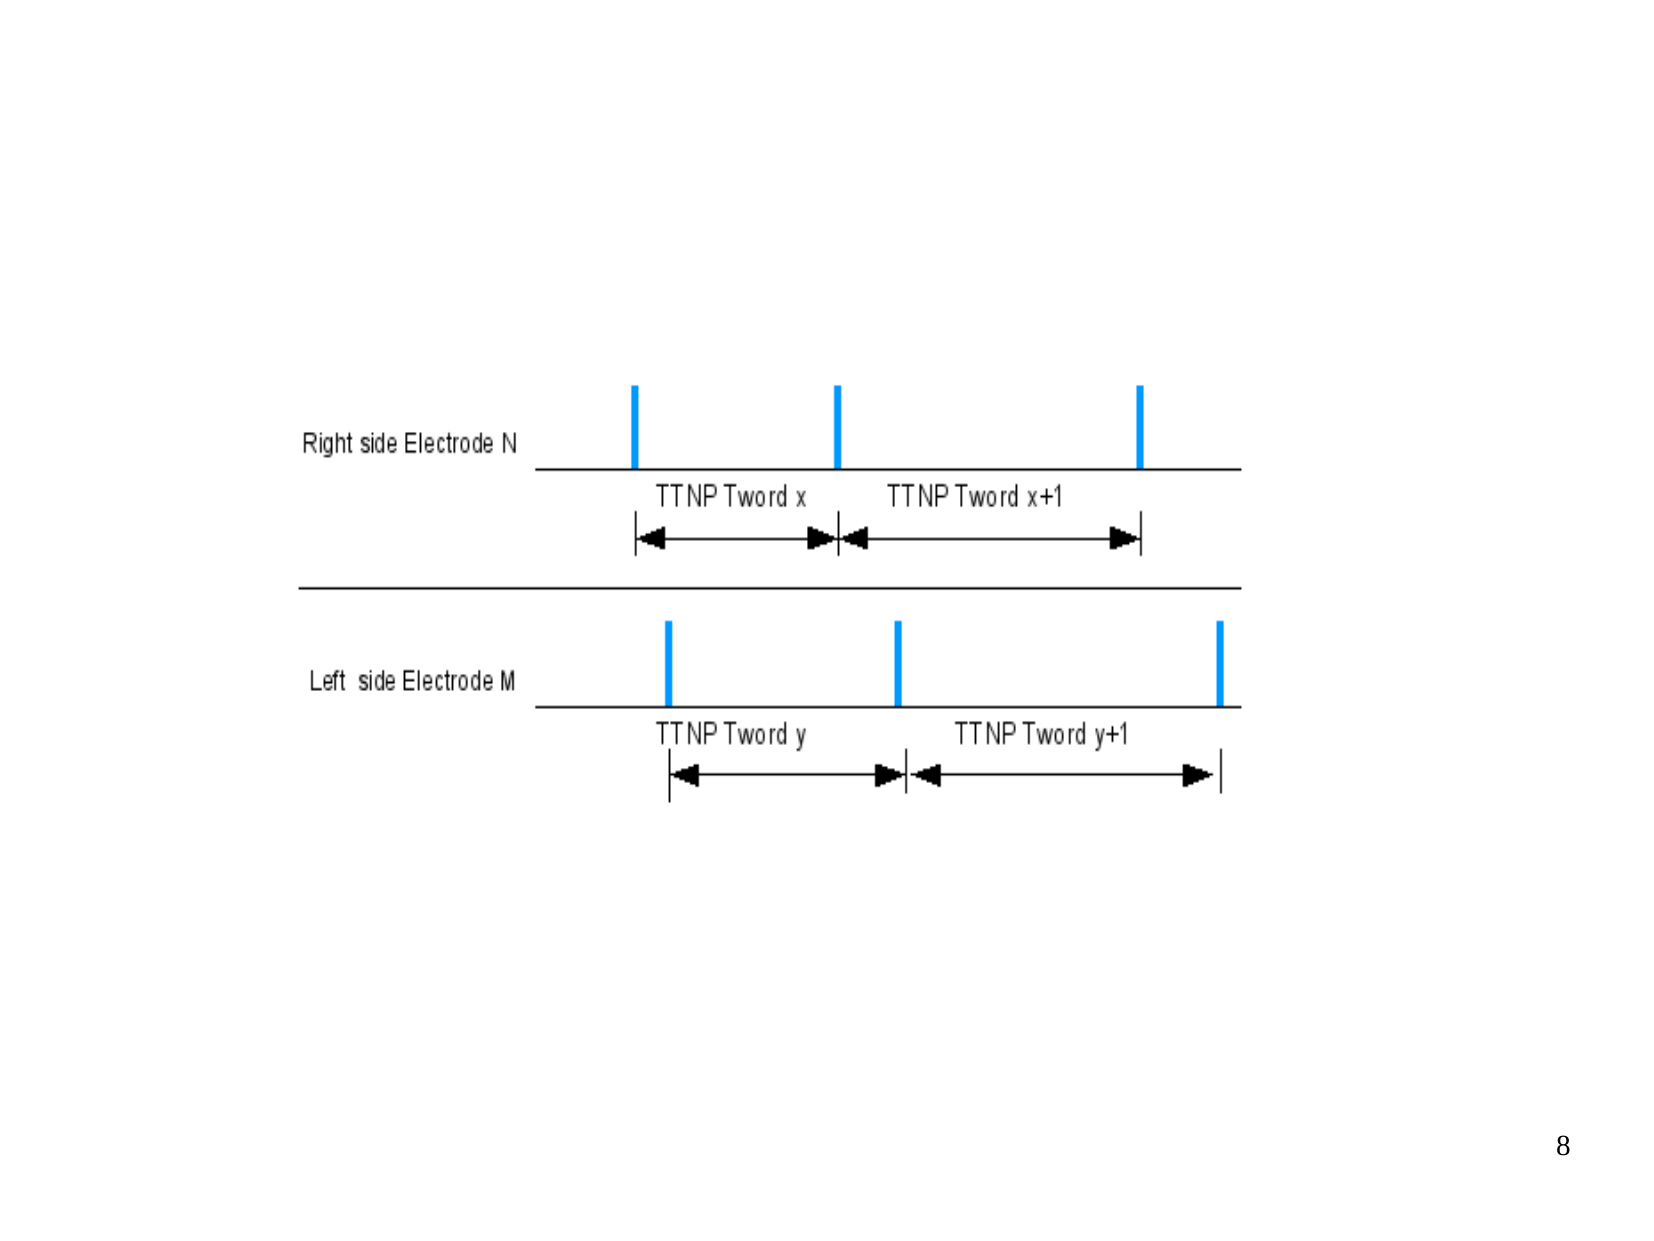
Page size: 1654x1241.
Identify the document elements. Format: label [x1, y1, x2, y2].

picture [219, 292, 1329, 886]
